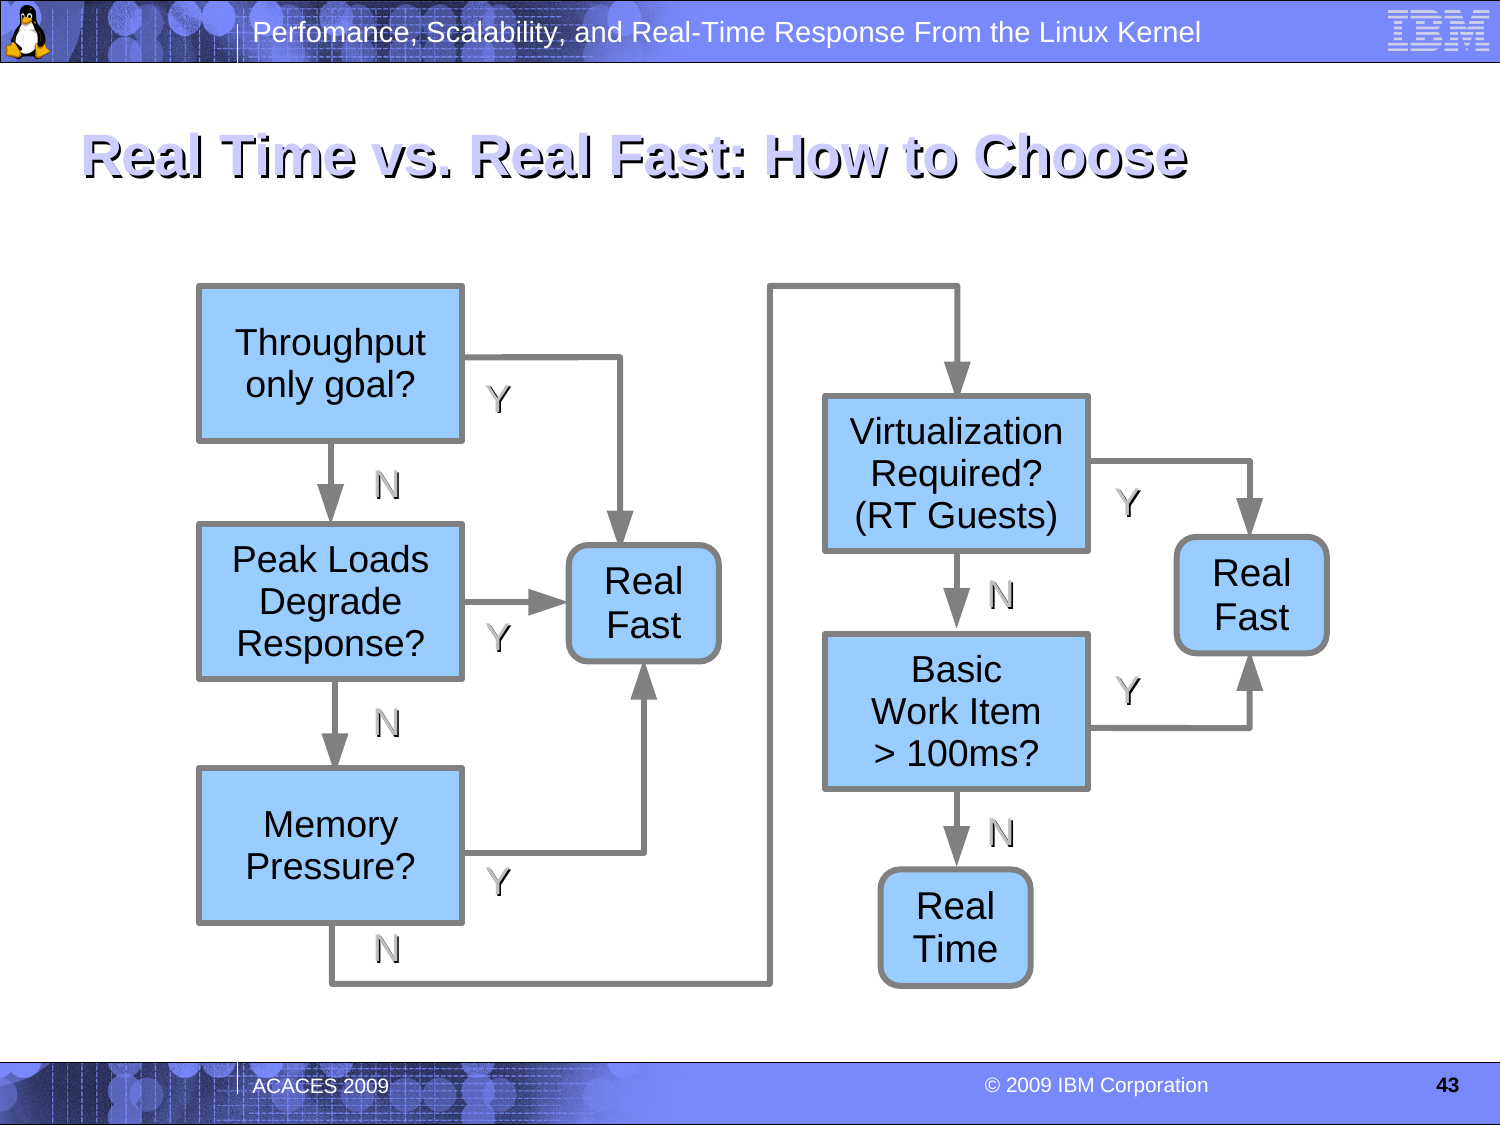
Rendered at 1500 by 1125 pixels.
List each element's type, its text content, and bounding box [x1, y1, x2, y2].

text_box N [357, 924, 416, 979]
text_box Y [469, 369, 526, 429]
text_box N [357, 455, 416, 515]
text_box Throughput only goal? [199, 285, 462, 441]
text_box N [971, 803, 1030, 863]
text_box Basic Work Item > 100ms? [825, 633, 1088, 790]
picture [0, 1063, 1500, 1124]
text_box Memory Pressure? [199, 768, 462, 924]
text_box Real Fast [1176, 536, 1327, 654]
text_box Y [1099, 661, 1156, 720]
text_box N [357, 693, 416, 753]
text_box Real Fast [568, 545, 719, 662]
text_box Y [470, 852, 526, 912]
title Real Time vs. Real Fast: How to Choose [79, 124, 1433, 192]
text_box Real Time [880, 869, 1031, 986]
text_box Y [469, 607, 526, 667]
text_box Peak Loads Degrade Response? [199, 523, 462, 680]
text_box Y [1099, 473, 1156, 533]
picture [1, 1, 1500, 62]
text_box N [971, 565, 1030, 624]
text_box Virtualization Required? (RT Guests) [825, 395, 1088, 551]
